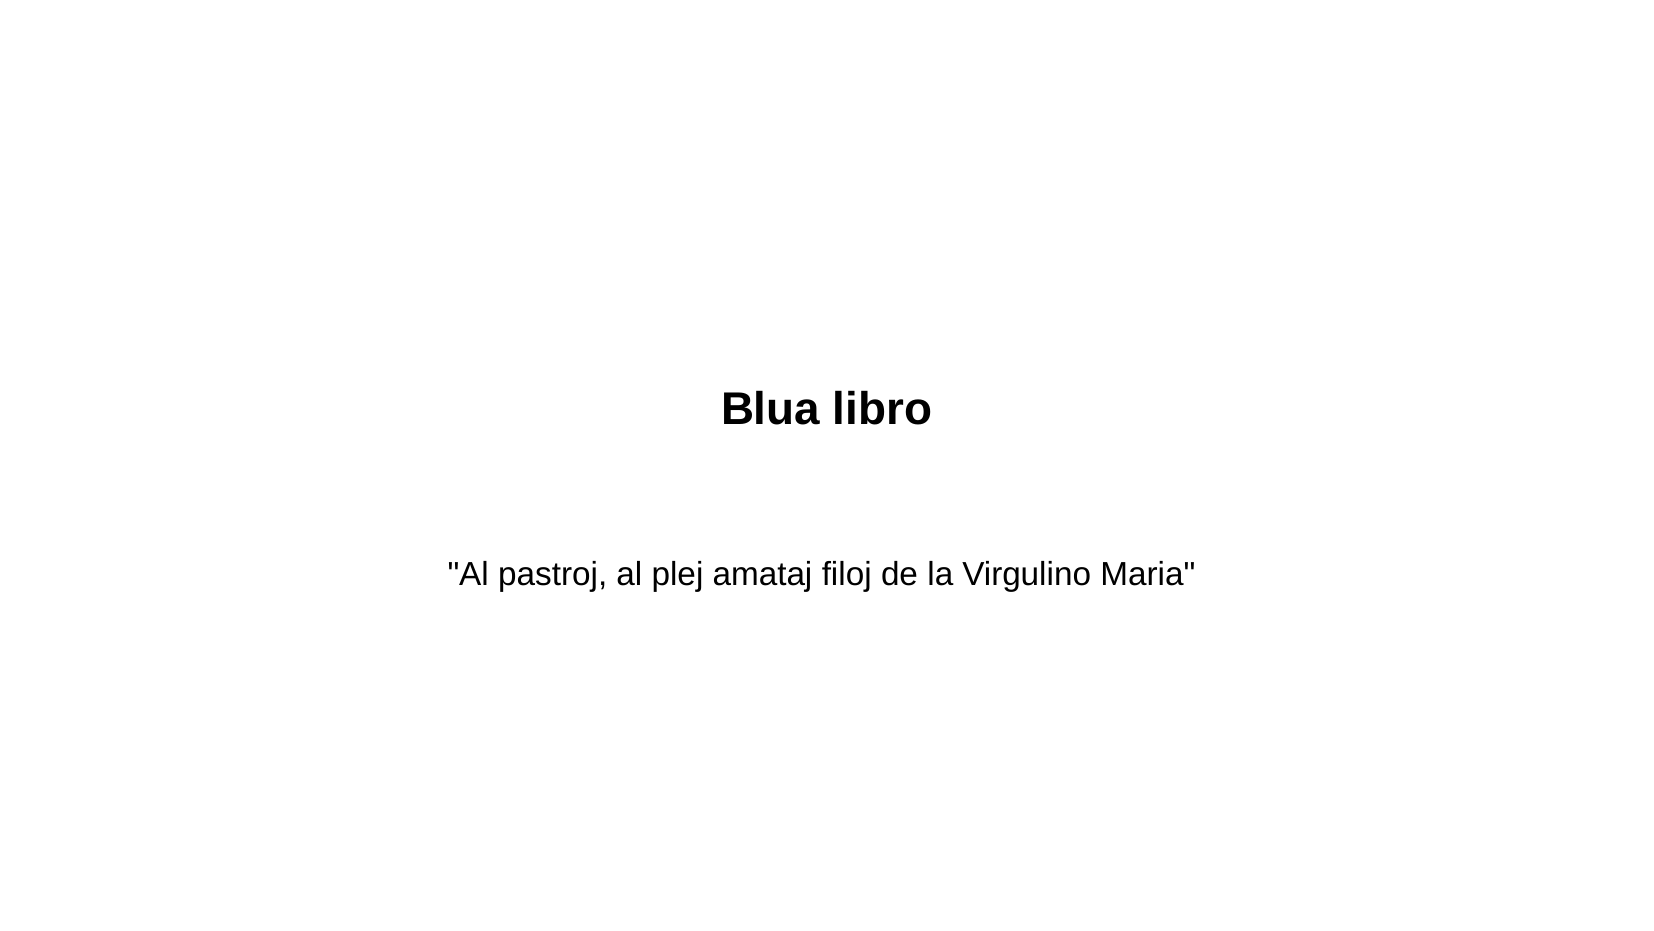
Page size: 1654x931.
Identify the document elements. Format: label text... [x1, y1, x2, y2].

subtitle Blua libro "Al pastroj, al plej amataj filoj de la Virgulino Maria" [82, 217, 1571, 758]
